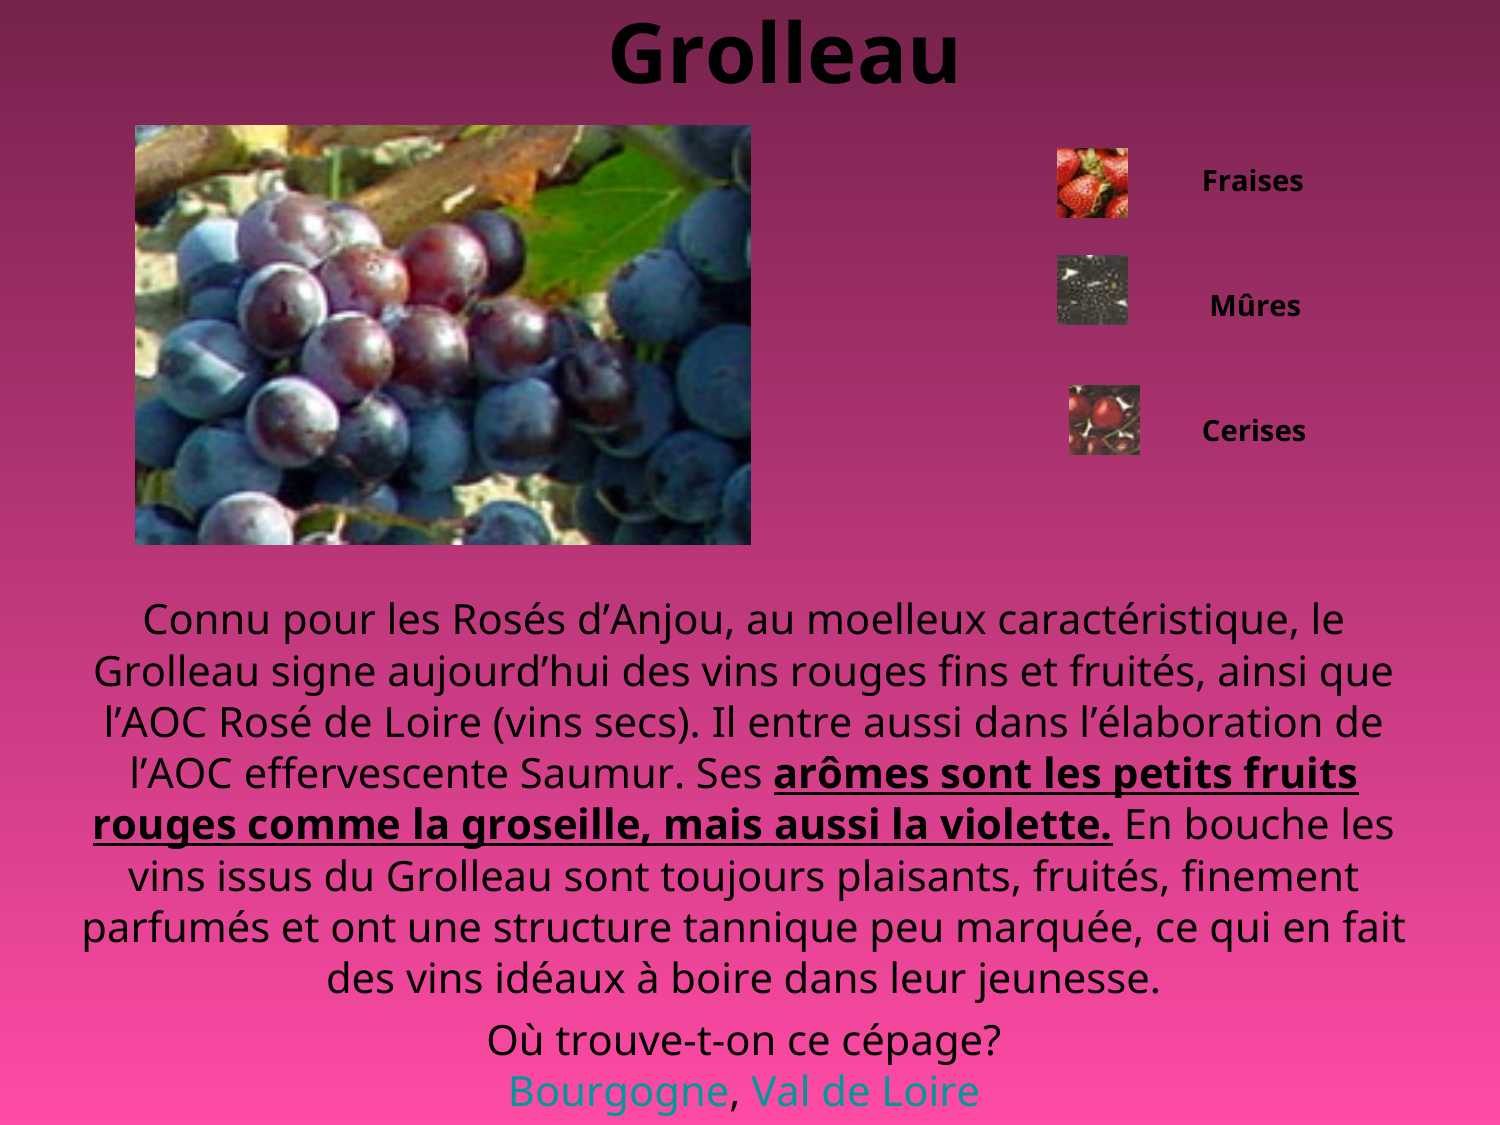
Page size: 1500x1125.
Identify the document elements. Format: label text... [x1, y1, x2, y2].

picture [135, 125, 751, 545]
title Grolleau [147, 2, 1423, 213]
subtitle Connu pour les Rosés d’Anjou, au moelleux caractéristique, le Grolleau signe aujourd’hui des vins rouges fins et fruités, ainsi que l’AOC Rosé de Loire (vins secs). Il entre aussi dans l’élaboration de l’AOC effervescente Saumur. Ses arômes sont les petits fruits rouges comme la groseille, mais aussi la violette. En bouche les vins issus du Grolleau sont toujours plaisants, fruités, finement parfumés et ont une structure tannique peu marquée, ce qui en fait des vins idéaux à boire dans leur jeunesse. Où trouve-t-on ce cépage? Bourgogne, Val de Loire [41, 586, 1447, 1097]
picture [1069, 385, 1140, 455]
text_box Fraises [1187, 137, 1371, 263]
picture [1057, 148, 1128, 218]
text_box Mûres [1187, 263, 1371, 388]
picture [1057, 255, 1128, 325]
text_box Cerises [1187, 388, 1371, 513]
